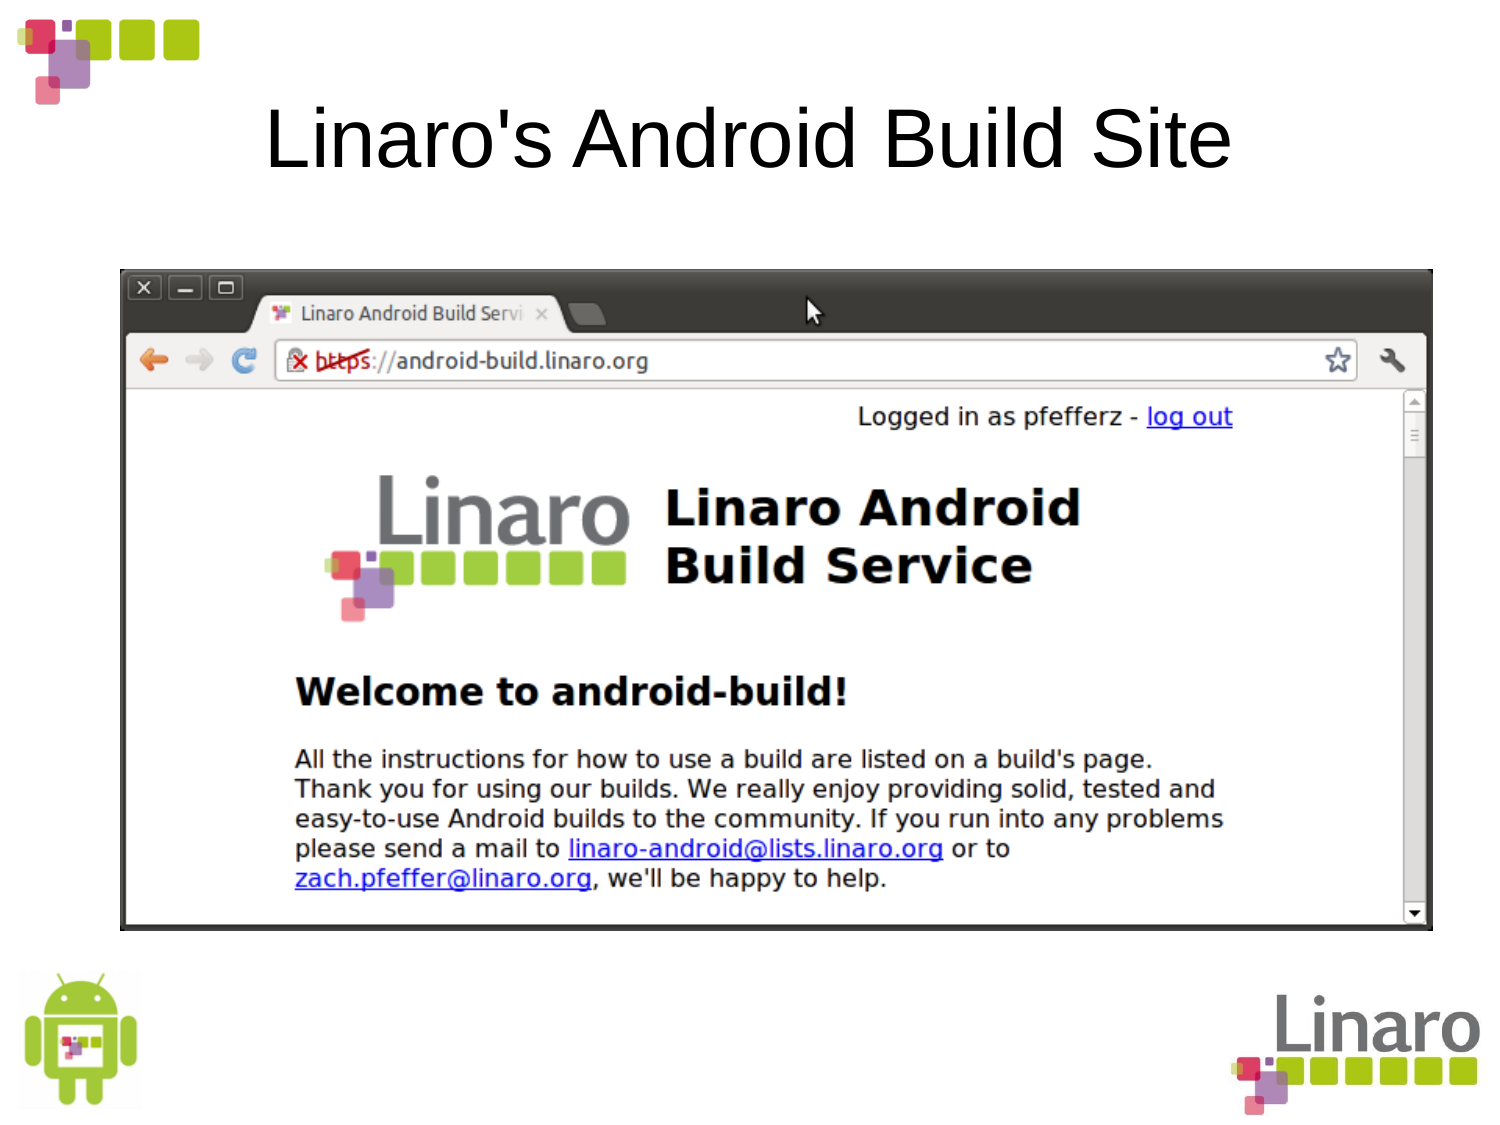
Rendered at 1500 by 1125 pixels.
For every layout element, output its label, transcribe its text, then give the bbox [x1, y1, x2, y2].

picture [18, 971, 142, 1109]
picture [16, 12, 205, 121]
title Linaro's Android Build Site [74, 44, 1425, 233]
picture [120, 269, 1433, 931]
picture [1219, 986, 1491, 1123]
